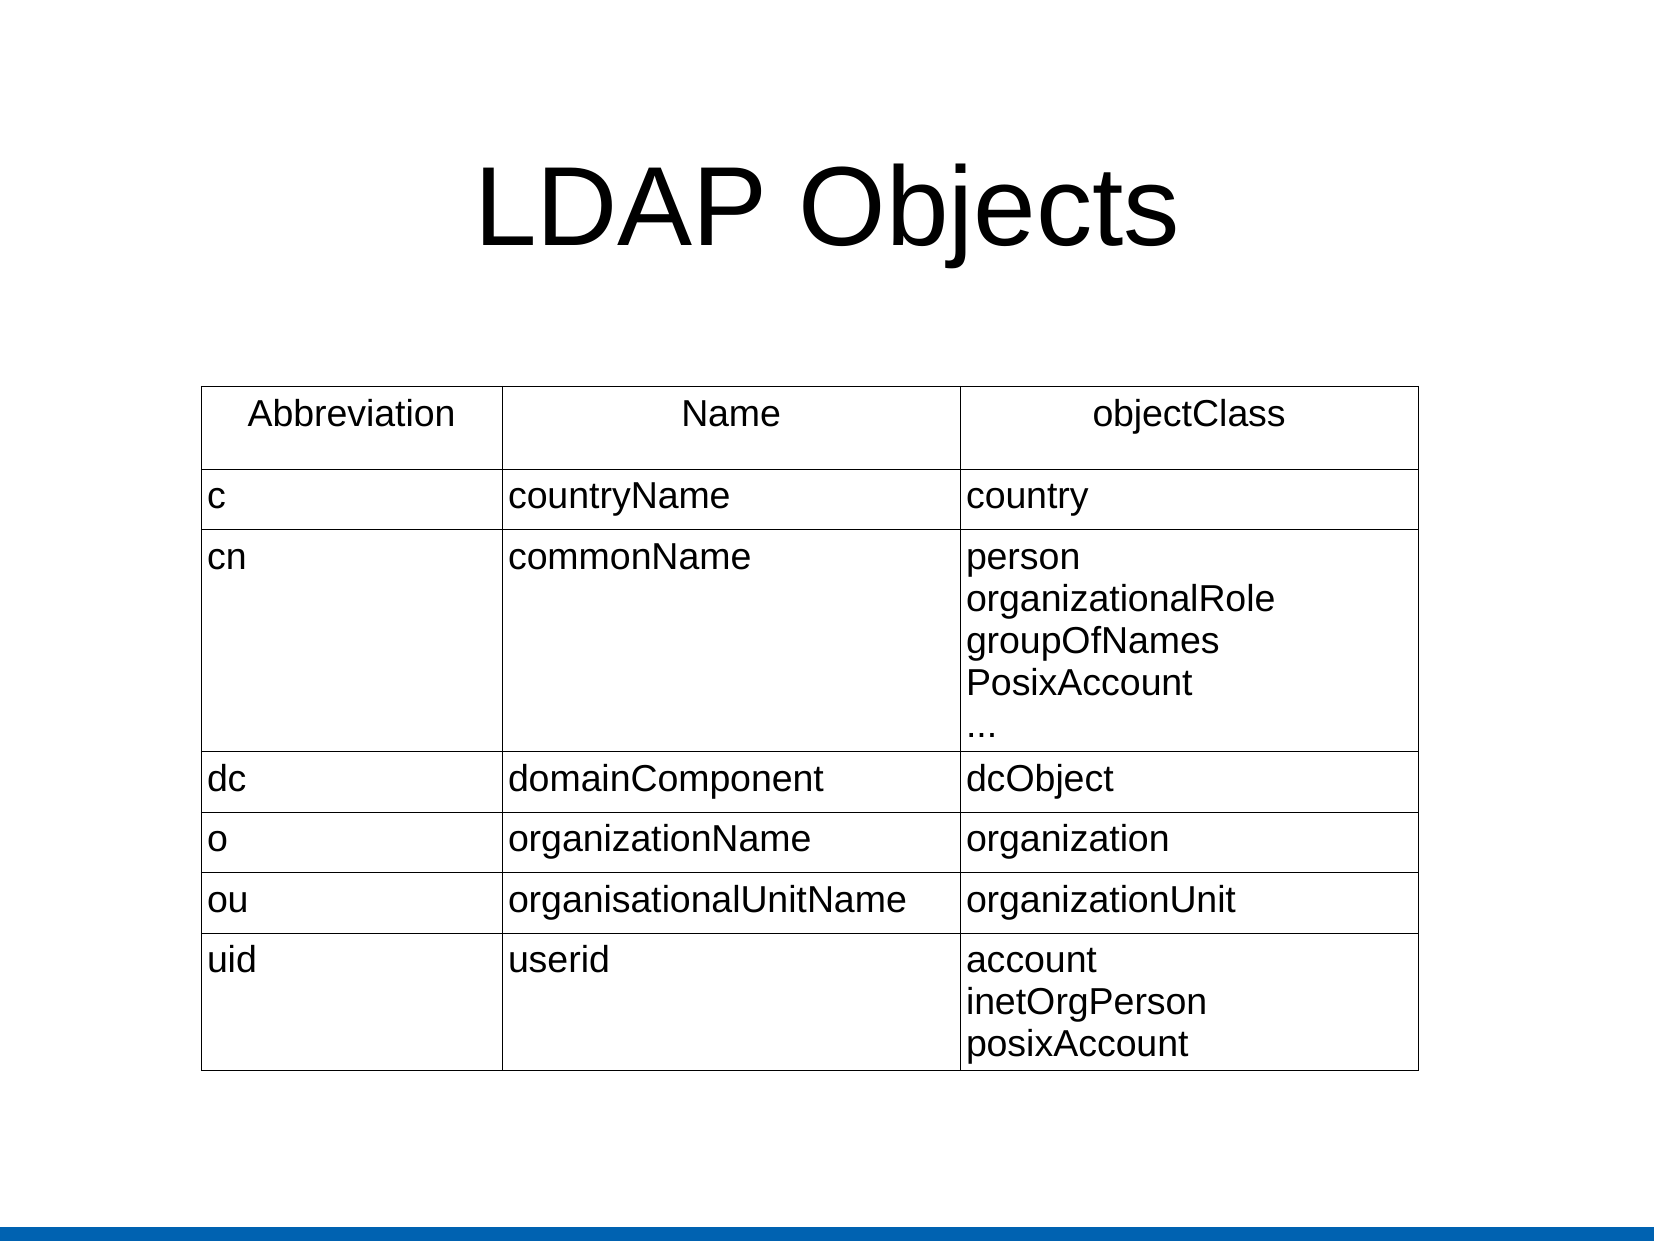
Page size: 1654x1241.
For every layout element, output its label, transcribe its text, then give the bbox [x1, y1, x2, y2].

table_cell cn [202, 530, 502, 751]
table_cell account inetOrgPerson posixAccount [961, 934, 1418, 1070]
table_cell userid [503, 934, 960, 1070]
table_header Abbreviation [202, 387, 502, 469]
table_header Name [503, 387, 960, 469]
table_cell ou [202, 873, 502, 933]
table_cell organizationName [503, 813, 960, 872]
table_cell c [202, 470, 502, 529]
table_cell organization [961, 813, 1418, 872]
table_cell uid [202, 934, 502, 1070]
title LDAP Objects [121, 127, 1533, 286]
table_cell person organizationalRole groupOfNames PosixAccount ... [961, 530, 1418, 751]
table_cell country [961, 470, 1418, 529]
table_cell organisationalUnitName [503, 873, 960, 933]
table_cell commonName [503, 530, 960, 751]
table_cell dcObject [961, 752, 1418, 812]
table_cell o [202, 813, 502, 872]
table_cell dc [202, 752, 502, 812]
table_cell domainComponent [503, 752, 960, 812]
table_header objectClass [961, 387, 1418, 469]
table_cell countryName [503, 470, 960, 529]
table_cell organizationUnit [961, 873, 1418, 933]
